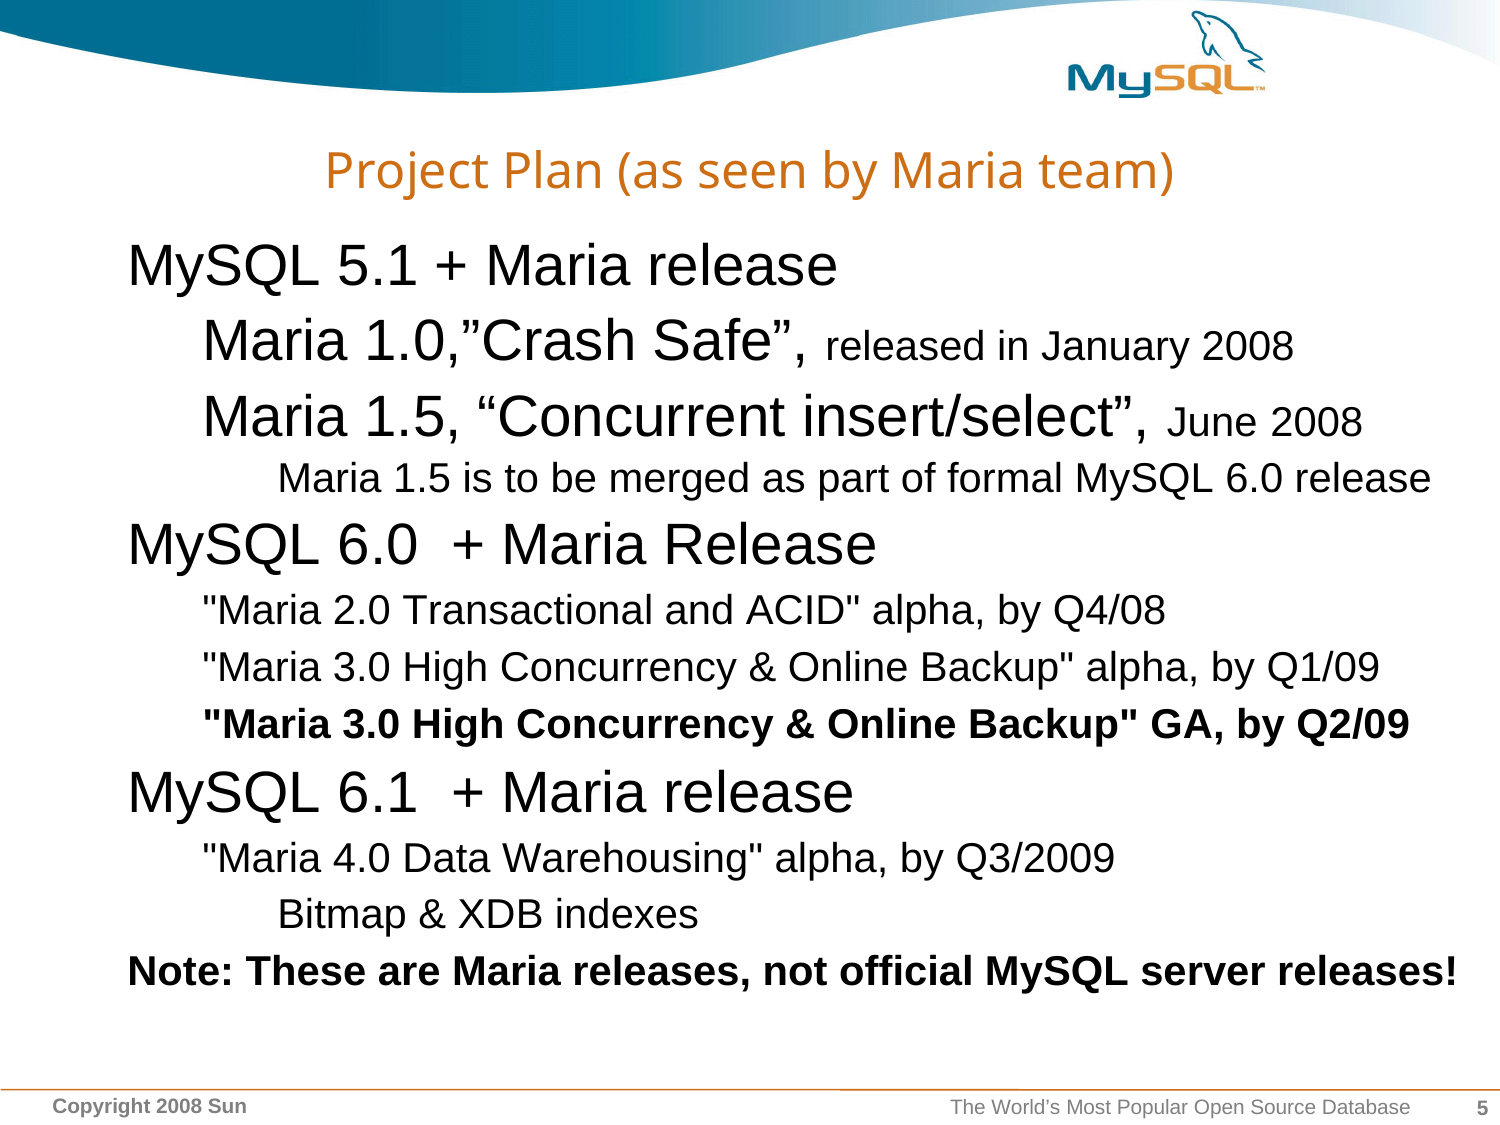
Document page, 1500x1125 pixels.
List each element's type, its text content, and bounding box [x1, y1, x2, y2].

picture [0, 0, 1500, 98]
title Project Plan (as seen by Maria team)‏ [0, 99, 1500, 238]
list MySQL 5.1 + Maria release Maria 1.0,”Crash Safe”, released in January 2008 Maria 1.5, “Concurrent insert/select”, June 2008 Maria 1.5 is to be merged as part of formal MySQL 6.0 release MySQL 6.0 + Maria Release "Maria 2.0 Transactional and ACID" alpha, by Q4/08 "Maria 3.0 High Concurrency & Online Backup" alpha, by Q1/09 "Maria 3.0 High Concurrency & Online Backup" GA, by Q2/09 MySQL 6.1 + Maria release "Maria 4.0 Data Warehousing" alpha, by Q3/2009 Bitmap & XDB indexes Note: These are Maria releases, not official MySQL server releases! [112, 224, 1500, 1125]
